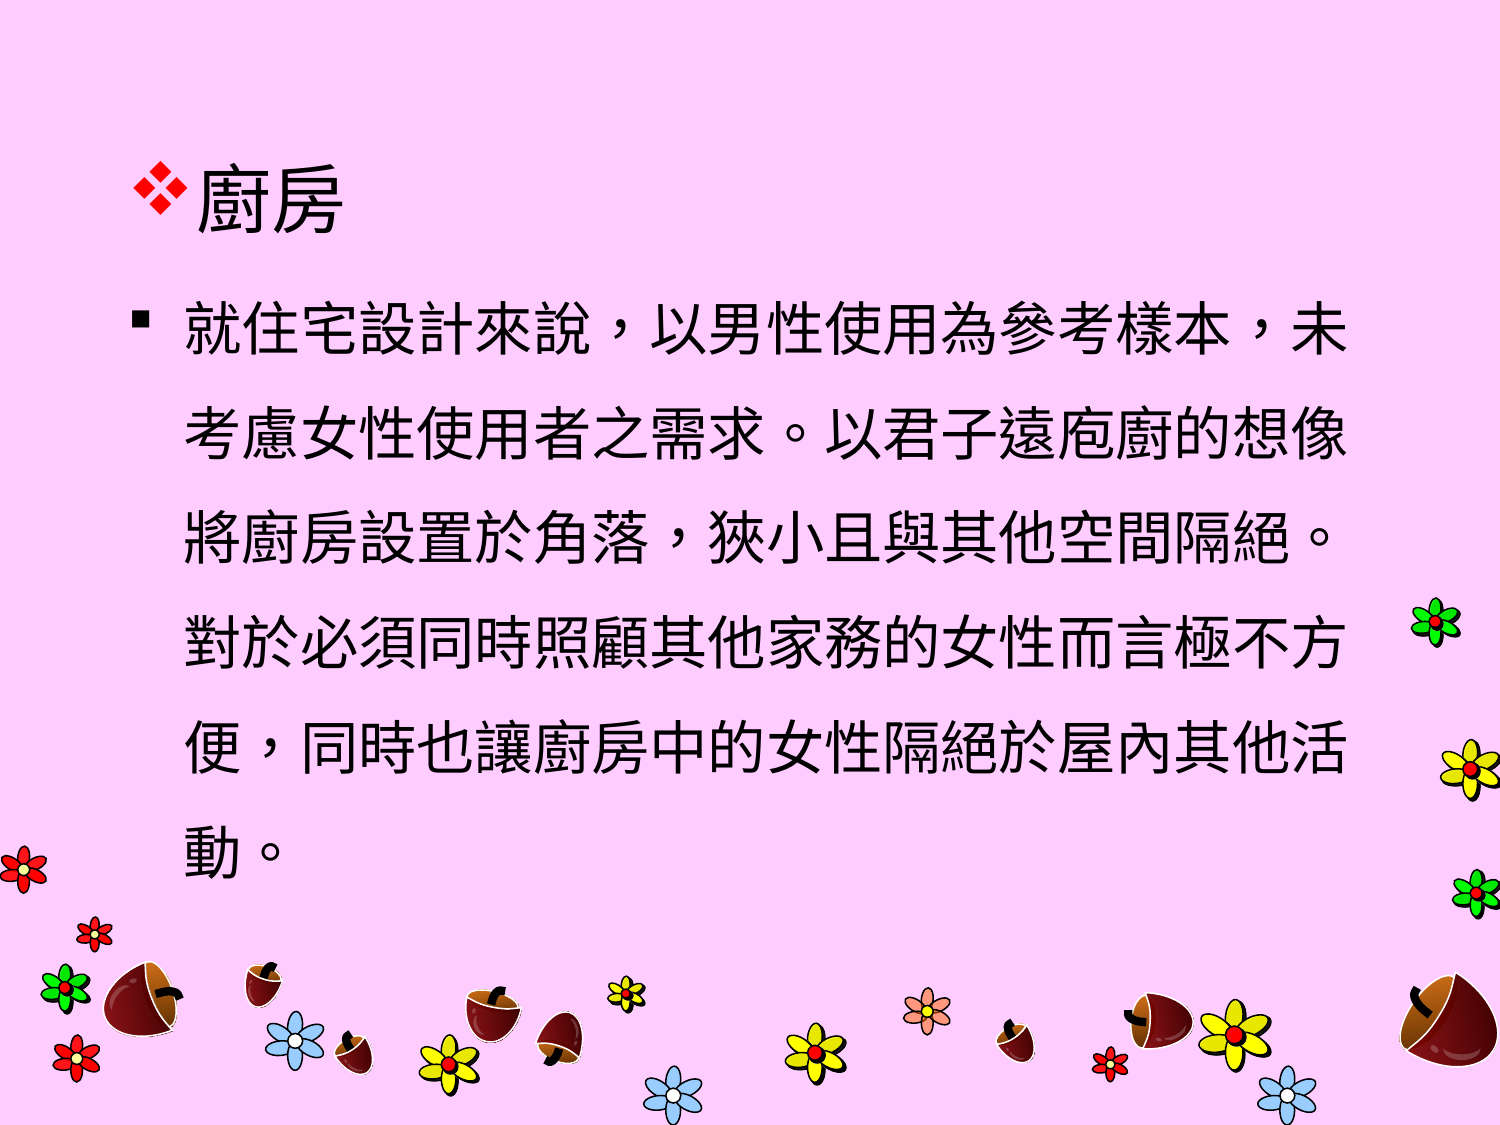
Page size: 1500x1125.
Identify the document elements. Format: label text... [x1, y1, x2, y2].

list 廚房 就住宅設計來說，以男性使用為參考樣本，未考慮女性使用者之需求。以君子遠庖廚的想像將廚房設置於角落，狹小且與其他空間隔絕。對於必須同時照顧其他家務的女性而言極不方便，同時也讓廚房中的女性隔絕於屋內其他活動。 [112, 99, 1388, 1000]
